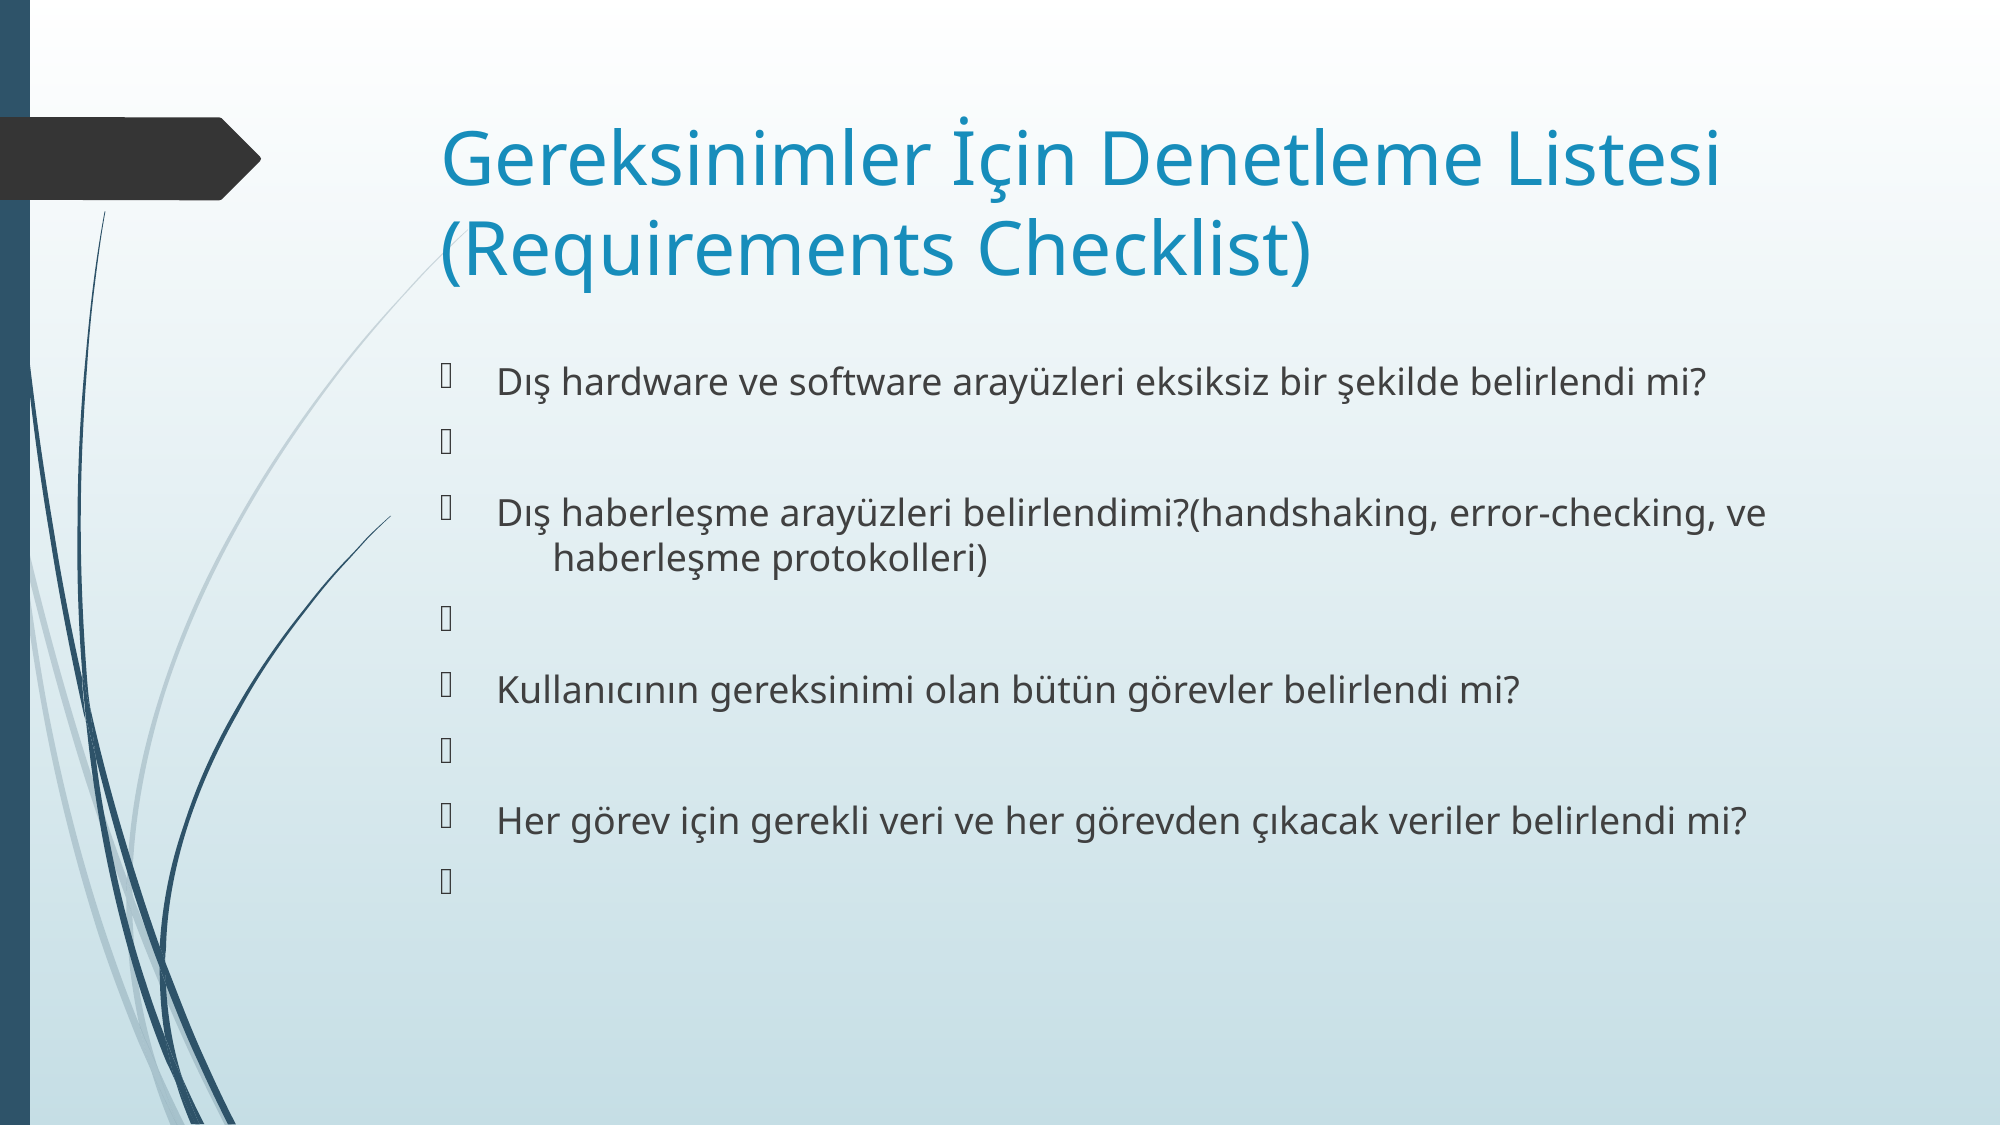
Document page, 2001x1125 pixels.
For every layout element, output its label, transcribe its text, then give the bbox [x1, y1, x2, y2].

title Gereksinimler İçin Denetleme Listesi (Requirements Checklist) [425, 102, 1888, 313]
list Dış hardware ve software arayüzleri eksiksiz bir şekilde belirlendi mi? Dış haberleşme arayüzleri belirlendimi?(handshaking, error-checking, ve haberleşme protokolleri) Kullanıcının gereksinimi olan bütün görevler belirlendi mi? Her görev için gerekli veri ve her görevden çıkacak veriler belirlendi mi? [424, 350, 1888, 970]
